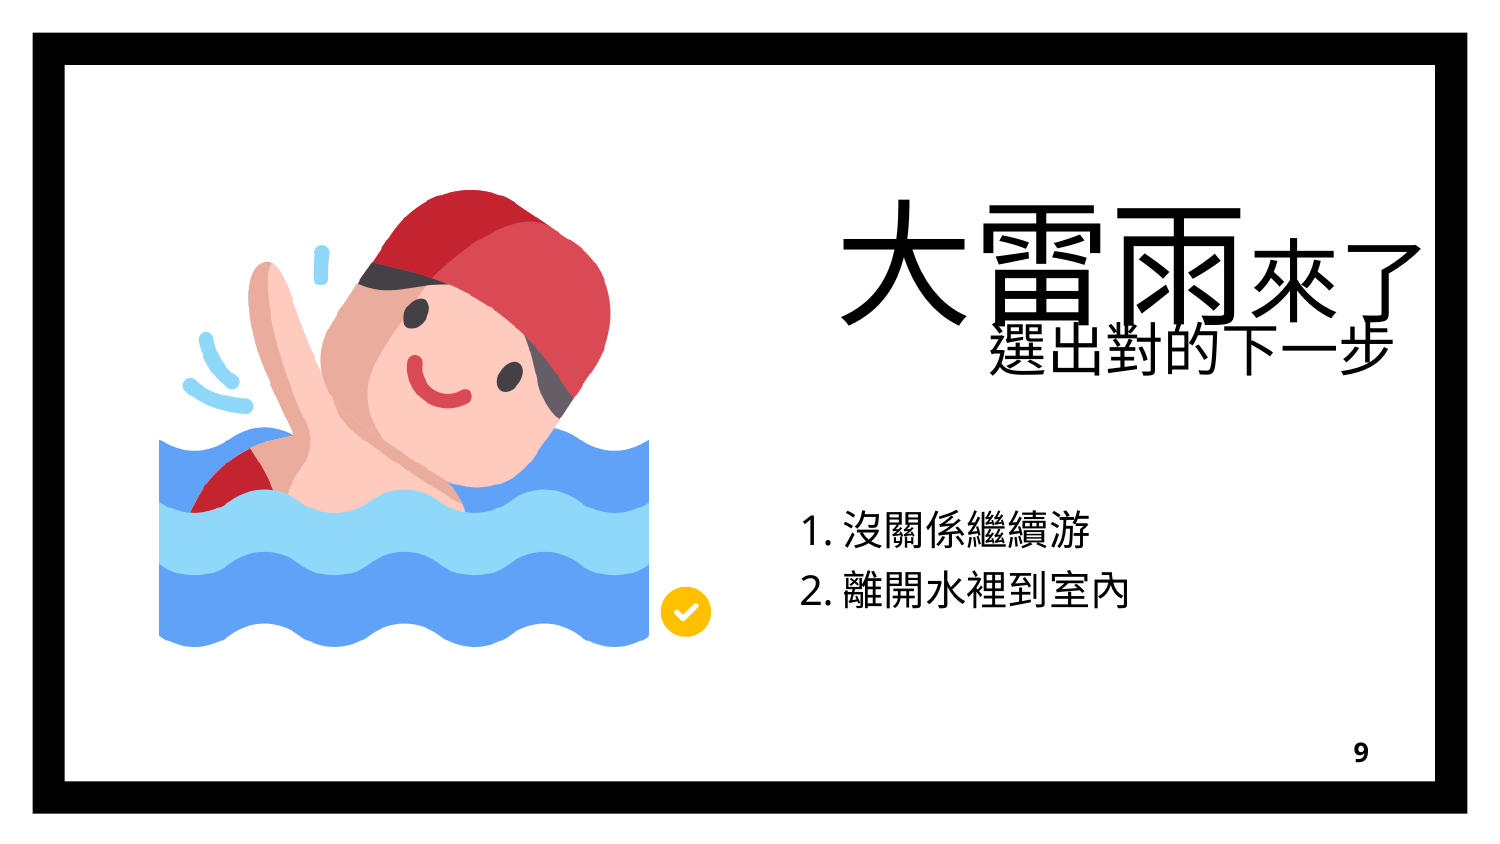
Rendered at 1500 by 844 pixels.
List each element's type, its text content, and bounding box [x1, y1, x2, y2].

picture [159, 173, 649, 663]
title 大雷雨來了 [820, 162, 1500, 294]
list 1.沒關係繼續游 2.離開水裡到室內 [696, 488, 1188, 663]
text_box 選出對的下一步 [973, 188, 1467, 319]
text_box [660, 586, 712, 637]
text_box 9 [1338, 720, 1429, 786]
